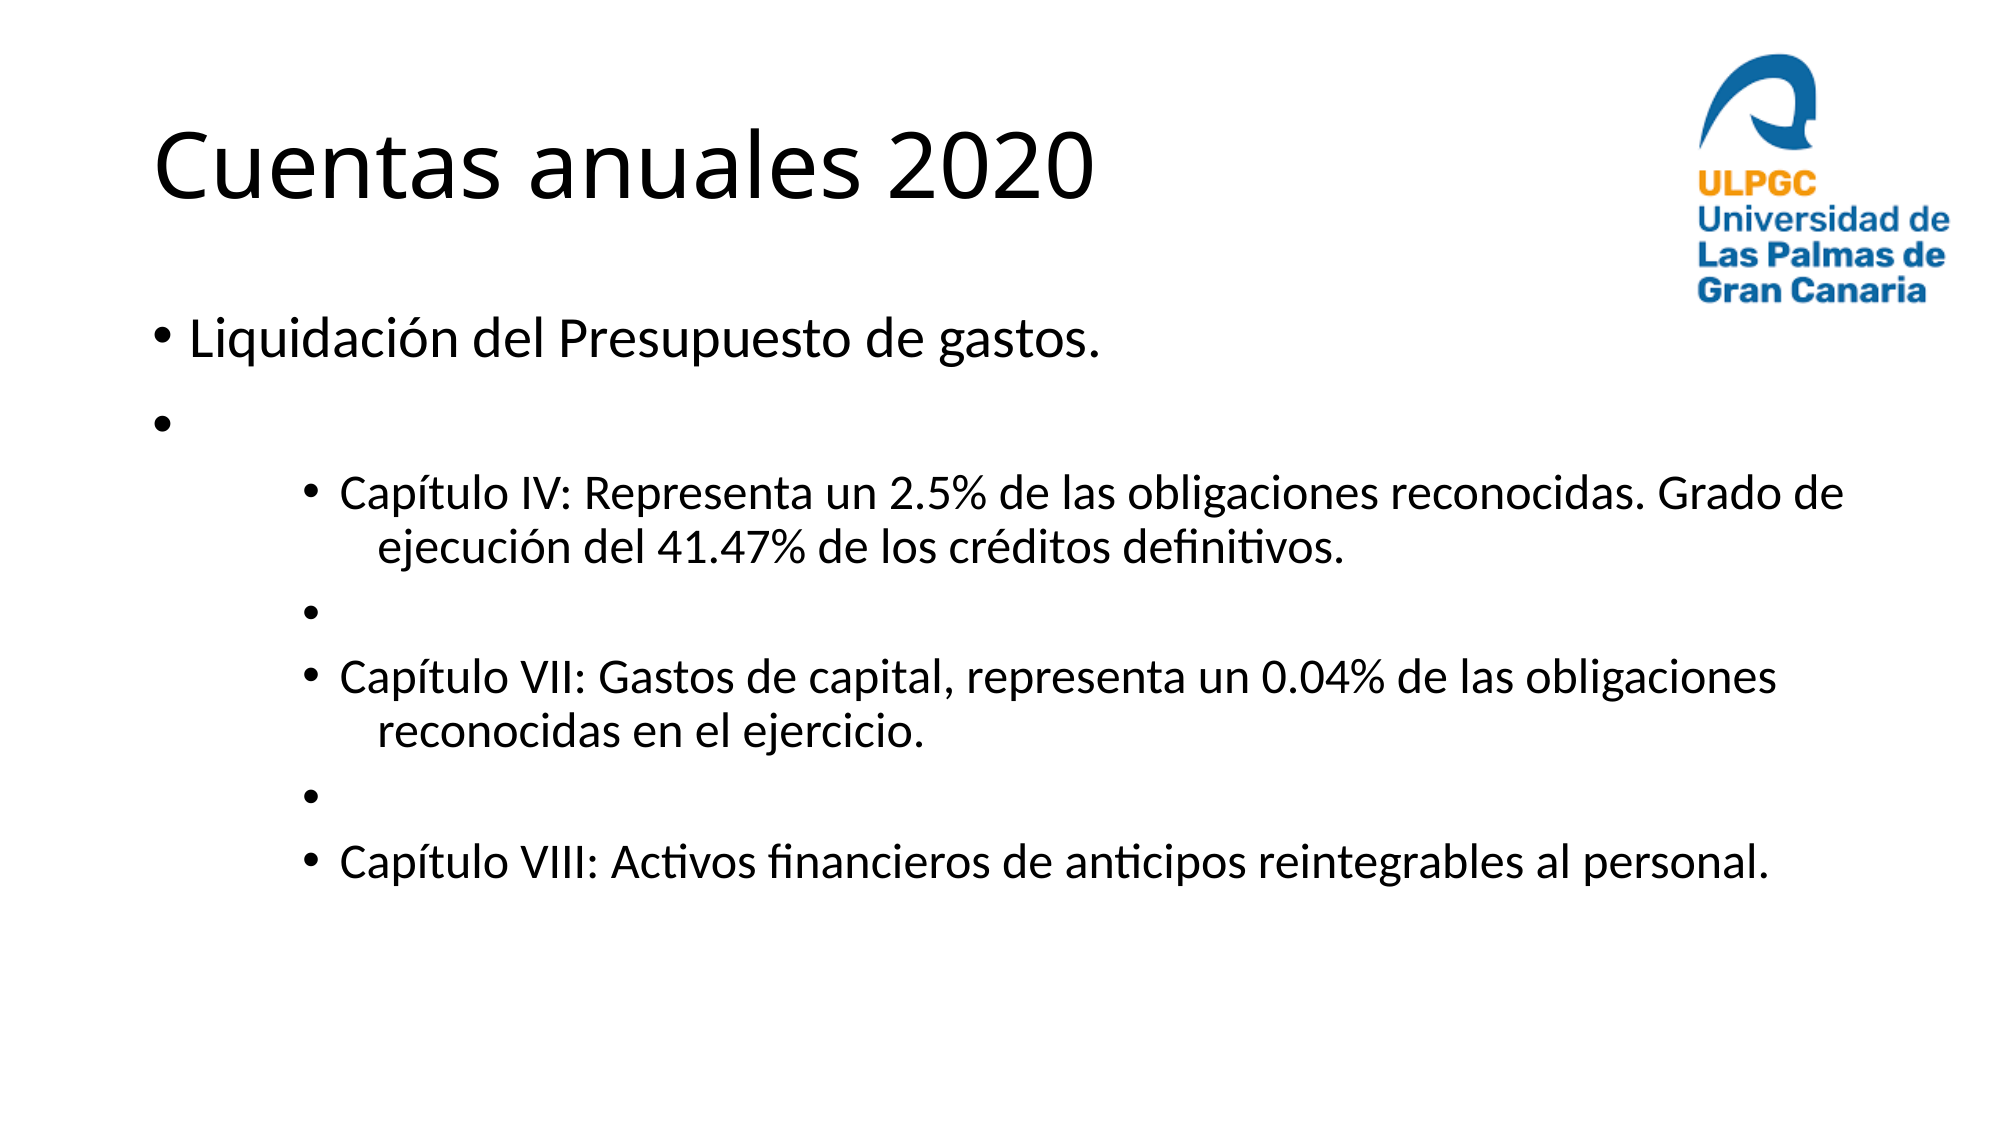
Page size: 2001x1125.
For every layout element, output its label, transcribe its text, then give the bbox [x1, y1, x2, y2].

list Liquidación del Presupuesto de gastos. Capítulo IV: Representa un 2.5% de las obligaciones reconocidas. Grado de ejecución del 41.47% de los créditos definitivos. Capítulo VII: Gastos de capital, representa un 0.04% de las obligaciones reconocidas en el ejercicio. Capítulo VIII: Activos financieros de anticipos reintegrables al personal. [137, 299, 1863, 1014]
picture [1648, 4, 2000, 355]
title Cuentas anuales 2020 [137, 59, 1648, 278]
